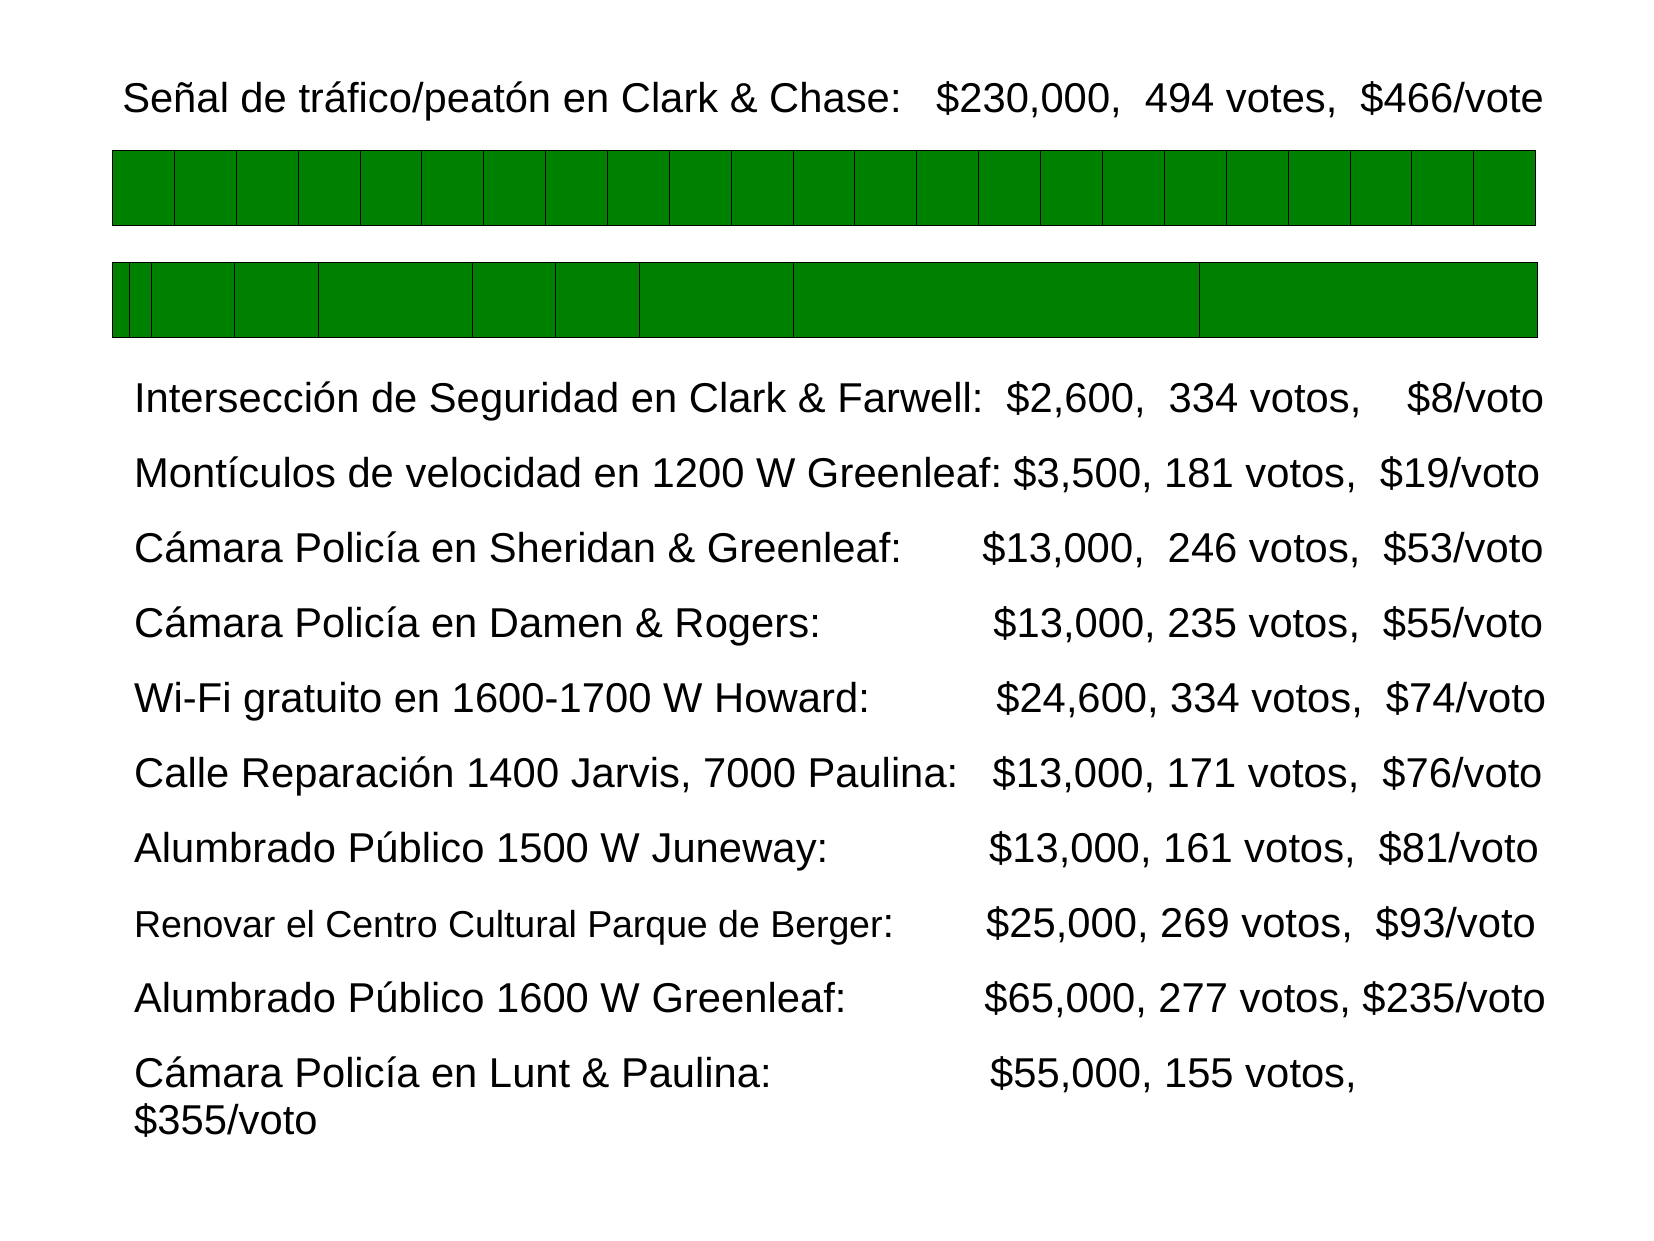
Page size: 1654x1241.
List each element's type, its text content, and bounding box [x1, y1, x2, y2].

list Cámara Policía en Sheridan & Greenleaf: $13,000, 246 votos, $53/voto [63, 525, 1552, 600]
list Wi-Fi gratuito en 1600-1700 W Howard: $24,600, 334 votos, $74/voto [63, 675, 1552, 750]
list Cámara Policía en Lunt & Paulina: $55,000, 155 votos, $355/voto [63, 1050, 1552, 1126]
list Alumbrado Público 1600 W Greenleaf: $65,000, 277 votos, $235/voto [63, 975, 1552, 1050]
list Renovar el Centro Cultural Parque de Berger: $25,000, 269 votos, $93/voto [63, 900, 1552, 975]
text_box [112, 262, 1538, 338]
list Cámara Policía en Damen & Rogers: $13,000, 235 votos, $55/voto [63, 600, 1552, 675]
list Intersección de Seguridad en Clark & Farwell: $2,600, 334 votos, $8/voto [63, 375, 1552, 450]
list Alumbrado Público 1500 W Juneway: $13,000, 161 votos, $81/voto [63, 825, 1552, 900]
text_box [112, 151, 1536, 226]
list Montículos de velocidad en 1200 W Greenleaf: $3,500, 181 votos, $19/voto [63, 450, 1552, 525]
list Señal de tráfico/peatón en Clark & Chase: $230,000, 494 votes, $466/vote [51, 75, 1576, 151]
list Calle Reparación 1400 Jarvis, 7000 Paulina: $13,000, 171 votos, $76/voto [63, 750, 1552, 825]
